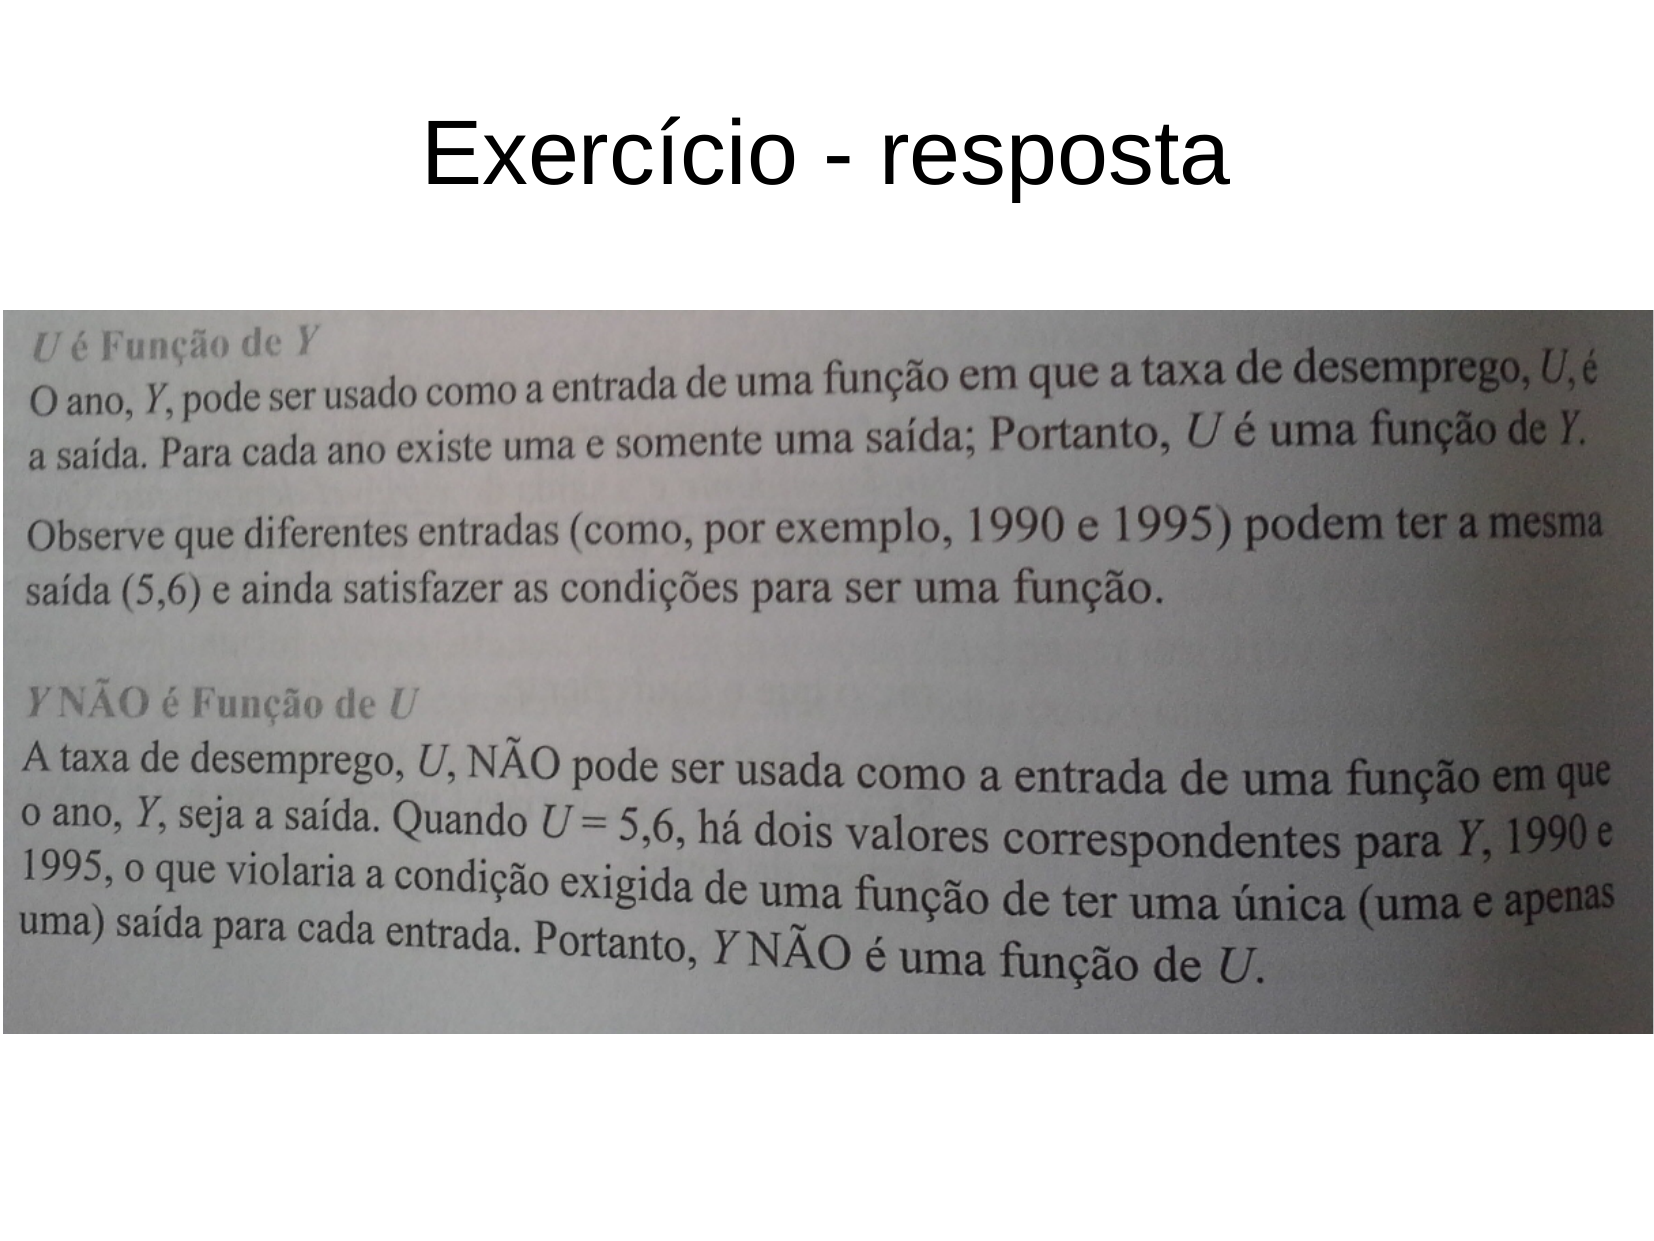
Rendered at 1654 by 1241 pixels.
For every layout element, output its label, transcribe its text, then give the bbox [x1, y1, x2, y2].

picture [3, 310, 1654, 1034]
title Exercício - resposta [82, 49, 1571, 257]
